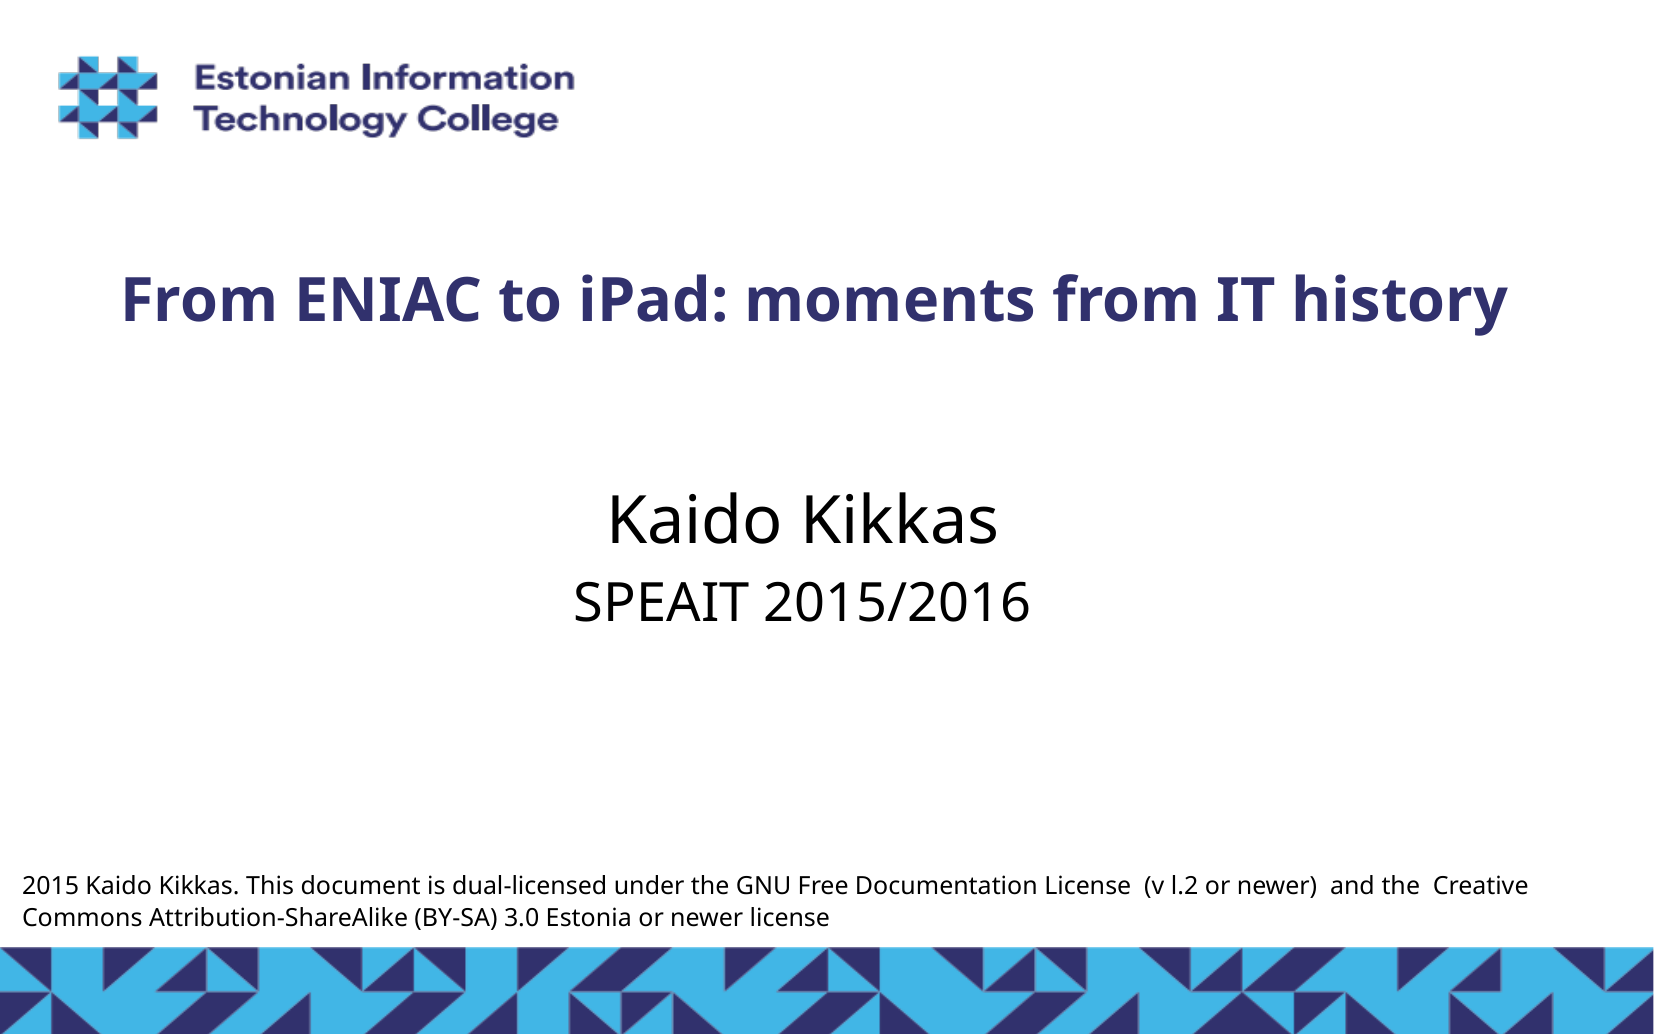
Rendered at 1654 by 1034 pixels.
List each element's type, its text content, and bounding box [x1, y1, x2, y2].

title From ENIAC to iPad: moments from IT history [70, 194, 1560, 402]
text_box Kaido Kikkas SPEAIT 2015/2016 [59, 354, 1548, 756]
text_box 2015 Kaido Kikkas. This document is dual-licensed under the GNU Free Documentation License (v l.2 or newer) and the Creative Commons Attribution-ShareAlike (BY-SA) 3.0 Estonia or newer license [7, 862, 1595, 942]
